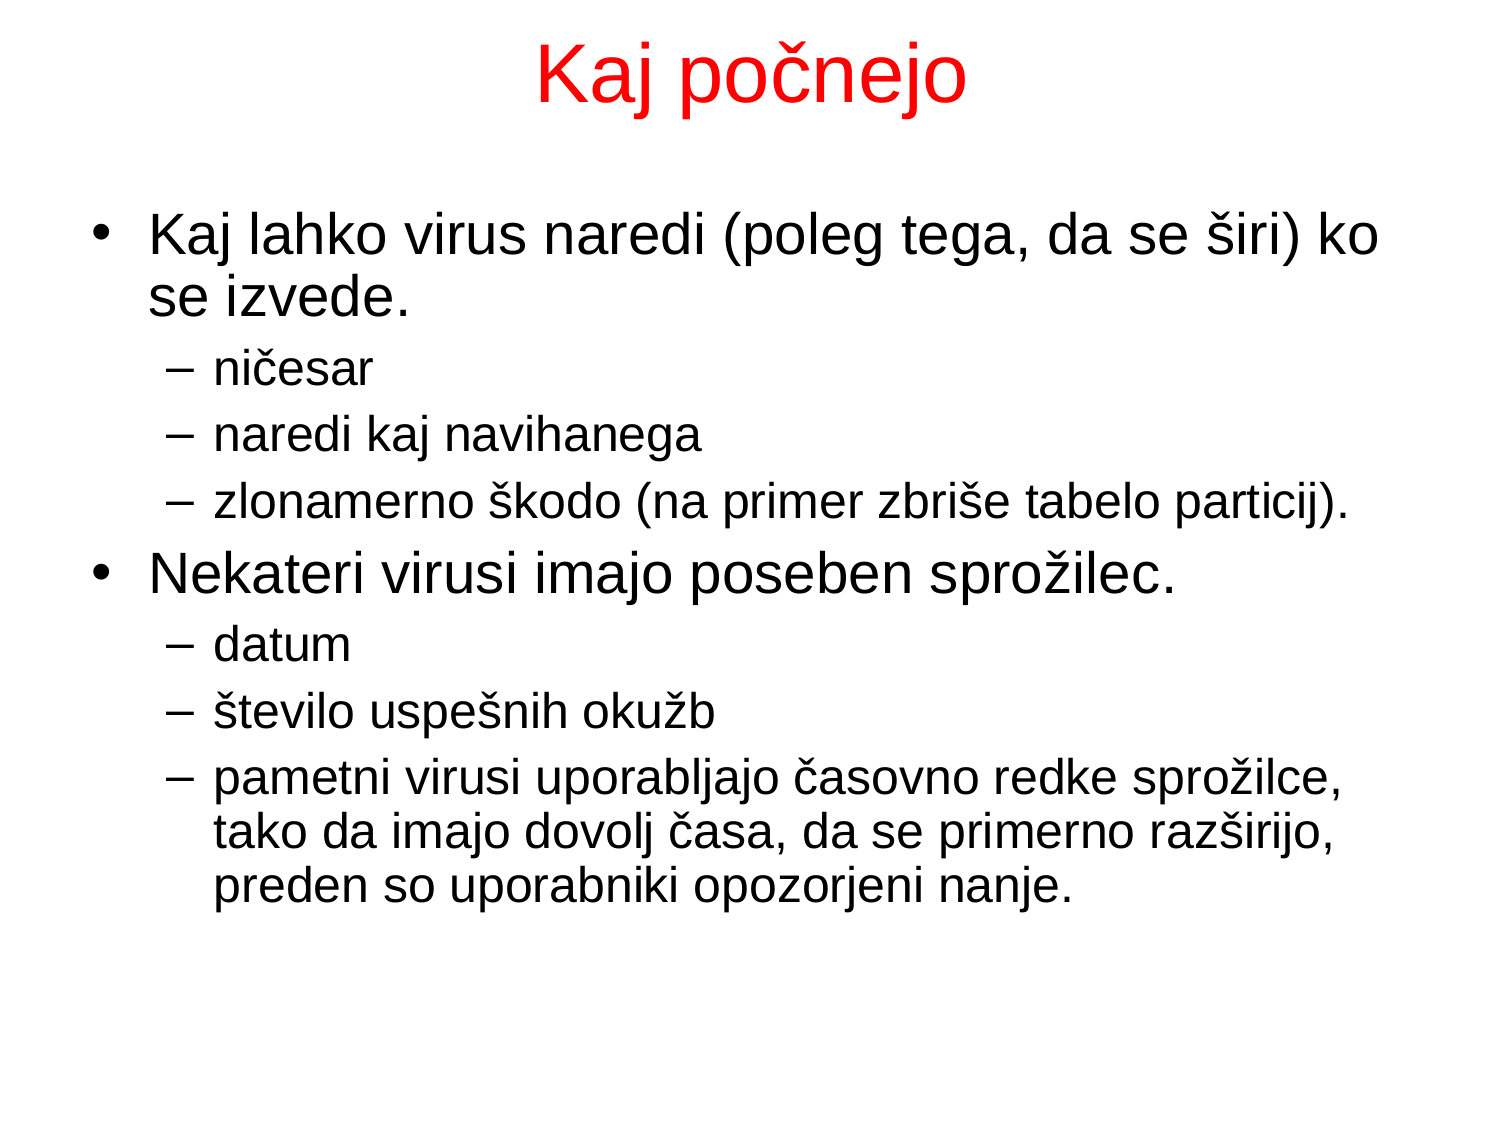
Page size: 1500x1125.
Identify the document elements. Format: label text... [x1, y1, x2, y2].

list Kaj lahko virus naredi (poleg tega, da se širi) ko se izvede. ničesar naredi kaj navihanega zlonamerno škodo (na primer zbriše tabelo particij). Nekateri virusi imajo poseben sprožilec. datum število uspešnih okužb pametni virusi uporabljajo časovno redke sprožilce, tako da imajo dovolj časa, da se primerno razširijo, preden so uporabniki opozorjeni nanje. [76, 196, 1427, 939]
title Kaj počnejo [76, 0, 1427, 138]
